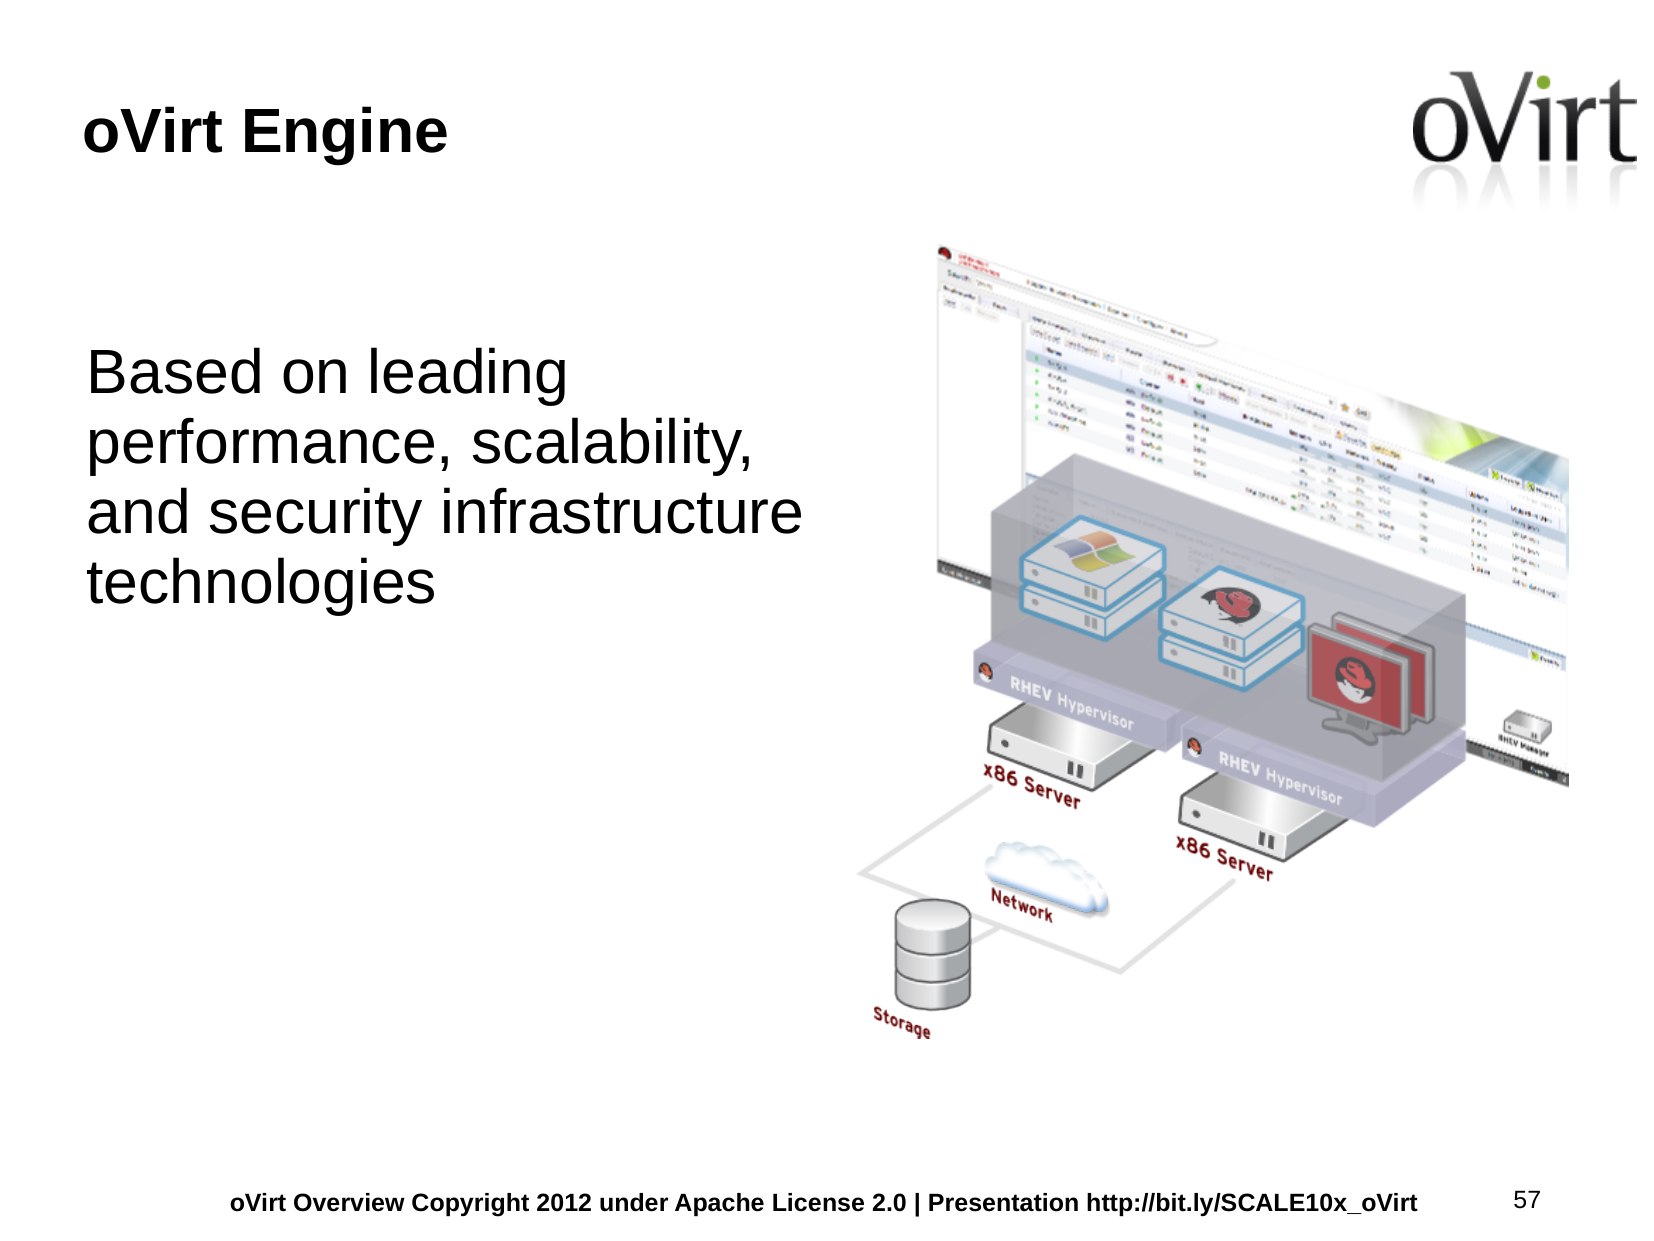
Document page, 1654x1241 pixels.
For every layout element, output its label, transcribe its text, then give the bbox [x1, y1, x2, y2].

picture [849, 244, 1576, 1039]
list Based on leading performance, scalability, and security infrastructure technologies [86, 337, 814, 676]
title oVirt Engine [82, 37, 1571, 226]
picture [1571, 63, 1637, 212]
